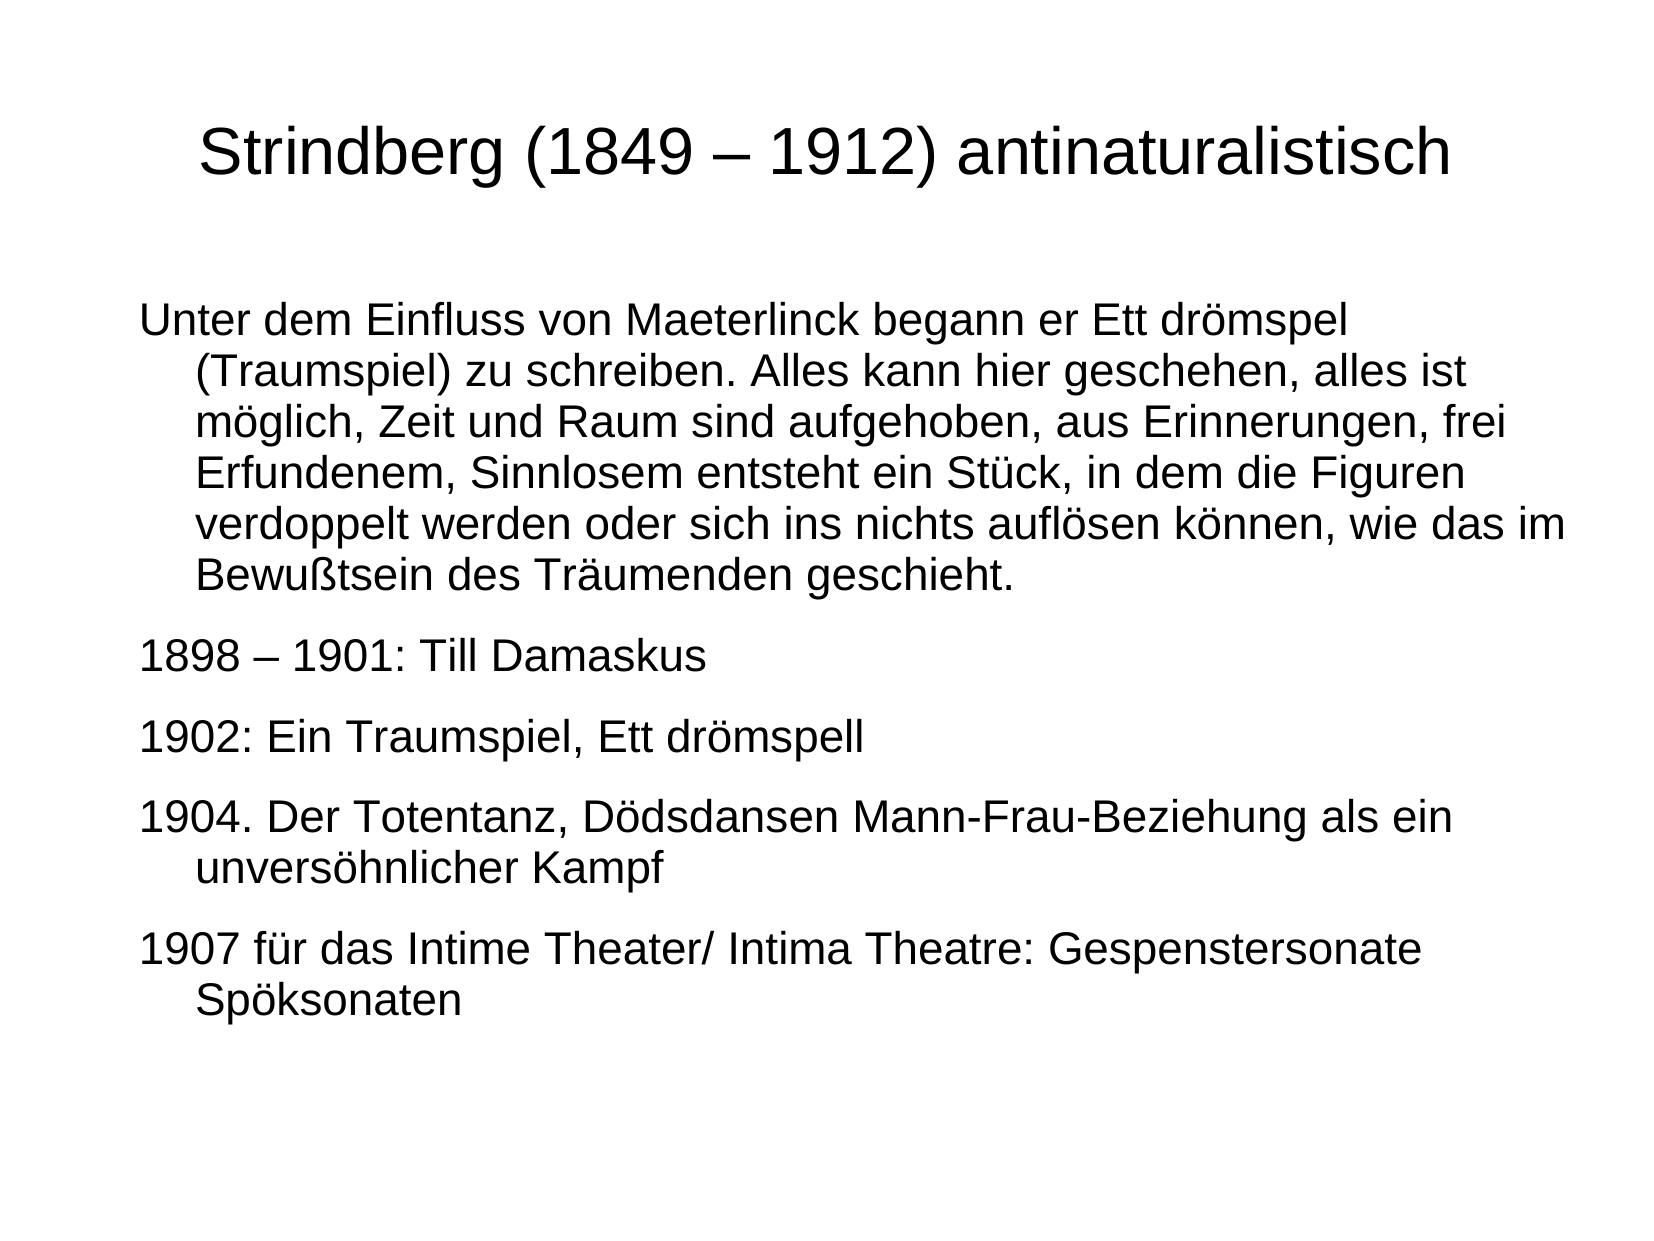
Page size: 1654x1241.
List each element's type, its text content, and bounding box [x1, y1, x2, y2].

list Unter dem Einfluss von Maeterlinck begann er Ett drömspel (Traumspiel) zu schreiben. Alles kann hier geschehen, alles ist möglich, Zeit und Raum sind aufgehoben, aus Erinnerungen, frei Erfundenem, Sinnlosem entsteht ein Stück, in dem die Figuren verdoppelt werden oder sich ins nichts auflösen können, wie das im Bewußtsein des Träumenden geschieht. 1898 – 1901: Till Damaskus 1902: Ein Traumspiel, Ett drömspell 1904. Der Totentanz, Dödsdansen Mann-Frau-Beziehung als ein unversöhnlicher Kampf 1907 für das Intime Theater/ Intima Theatre: Gespenstersonate Spöksonaten [82, 290, 1571, 1199]
title Strindberg (1849 – 1912) antinaturalistisch [82, 49, 1571, 257]
